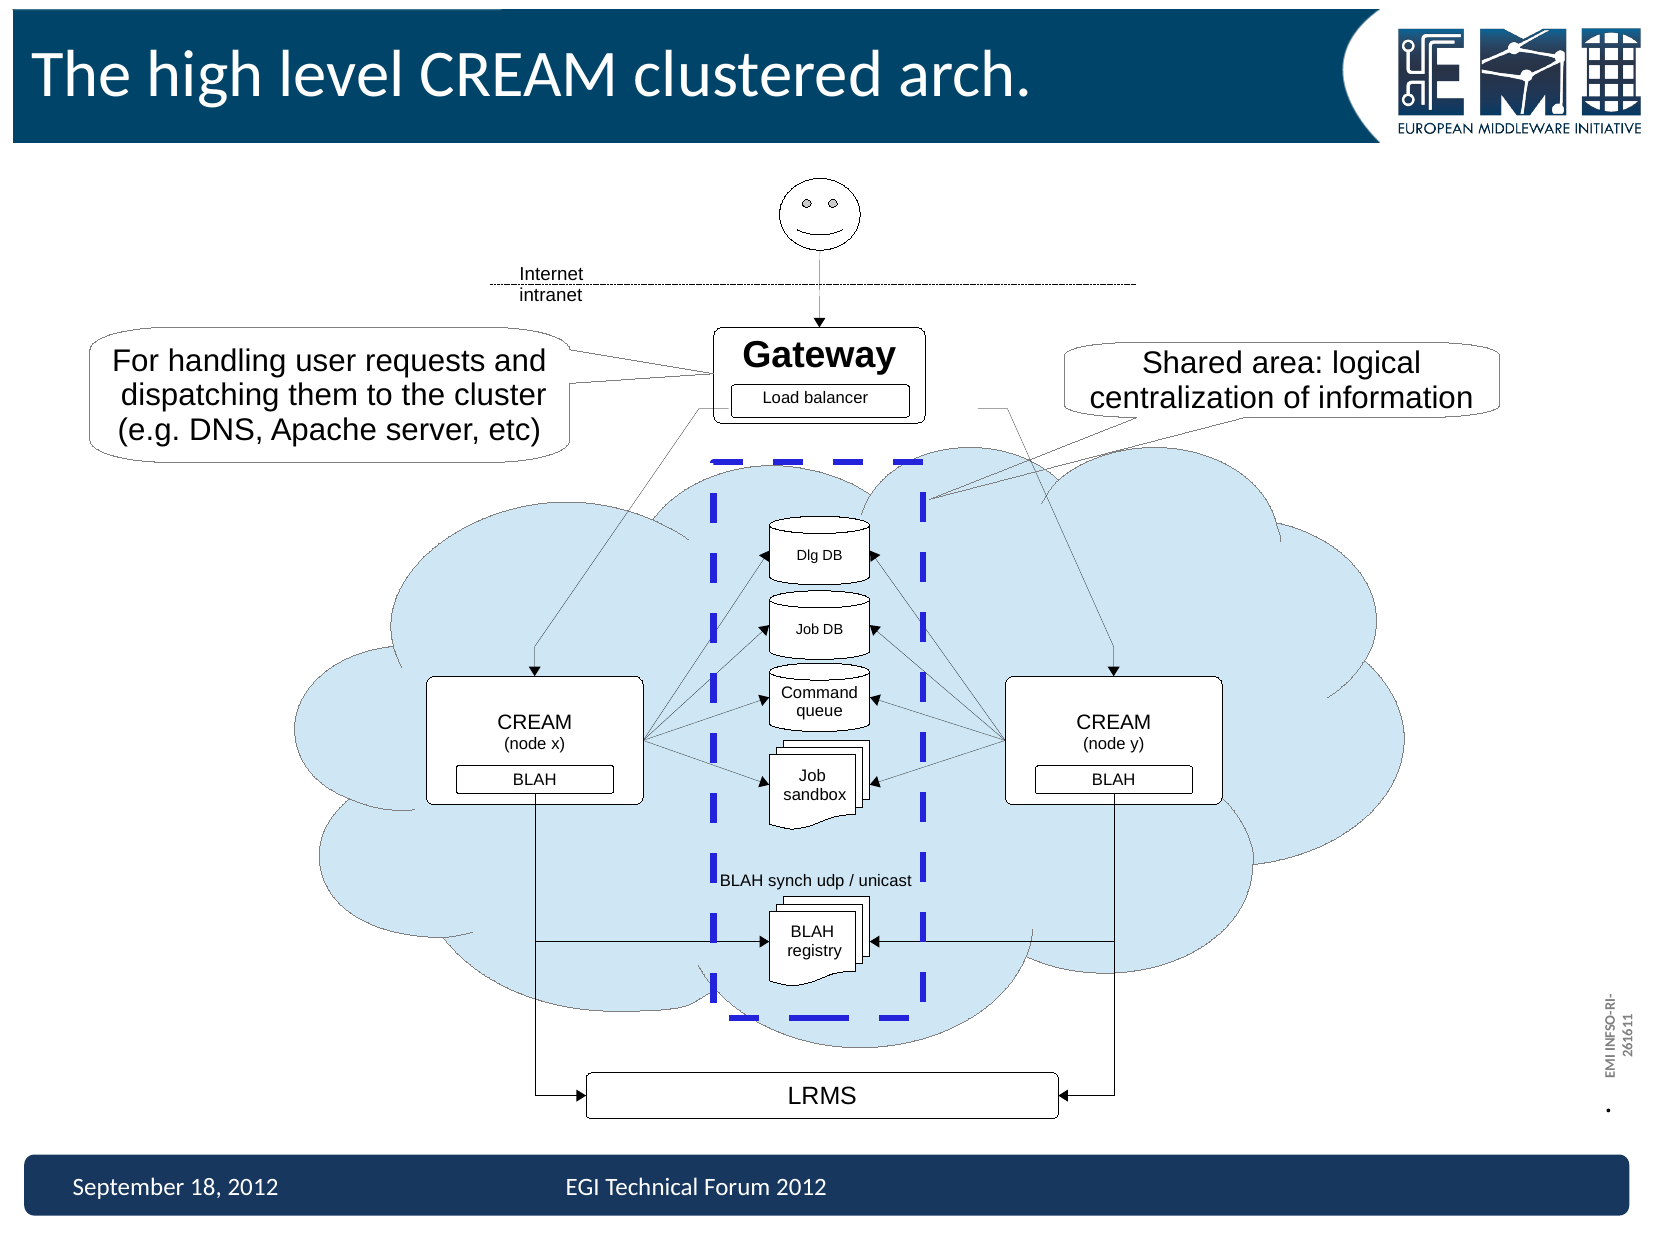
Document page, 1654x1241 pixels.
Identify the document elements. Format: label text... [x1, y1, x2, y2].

text_box BLAH registry [769, 896, 870, 986]
text_box [536, 741, 1114, 941]
title The high level CREAM clustered arch. [15, 0, 1504, 206]
text_box Job sandbox [769, 740, 870, 830]
text_box Internet intranet [504, 256, 729, 349]
text_box Job DB [769, 601, 870, 660]
text_box BLAH [456, 765, 614, 794]
text_box [536, 942, 1114, 1048]
text_box BLAH synch udp / unicast [704, 863, 928, 941]
text_box [535, 447, 1113, 738]
text_box [294, 502, 628, 999]
text_box Gateway [713, 327, 926, 408]
text_box CREAM (node y) [1005, 676, 1223, 805]
picture [1504, 28, 1641, 134]
text_box Load balancer [728, 381, 978, 436]
text_box LRMS [586, 1072, 1059, 1119]
text_box [1037, 447, 1405, 973]
text_box [779, 206, 861, 251]
text_box For handling user requests and dispatching them to the cluster (e.g. DNS, Apache server, etc) [89, 327, 714, 463]
text_box CREAM (node x) [426, 676, 644, 805]
text_box Command queue [769, 673, 870, 732]
text_box Dlg DB [769, 527, 870, 585]
text_box [648, 629, 1001, 738]
text_box [646, 699, 1003, 783]
text_box [649, 560, 999, 734]
text_box Shared area: logical centralization of information [929, 342, 1500, 500]
text_box Gateway [713, 409, 728, 424]
text_box BLAH [1035, 765, 1193, 794]
